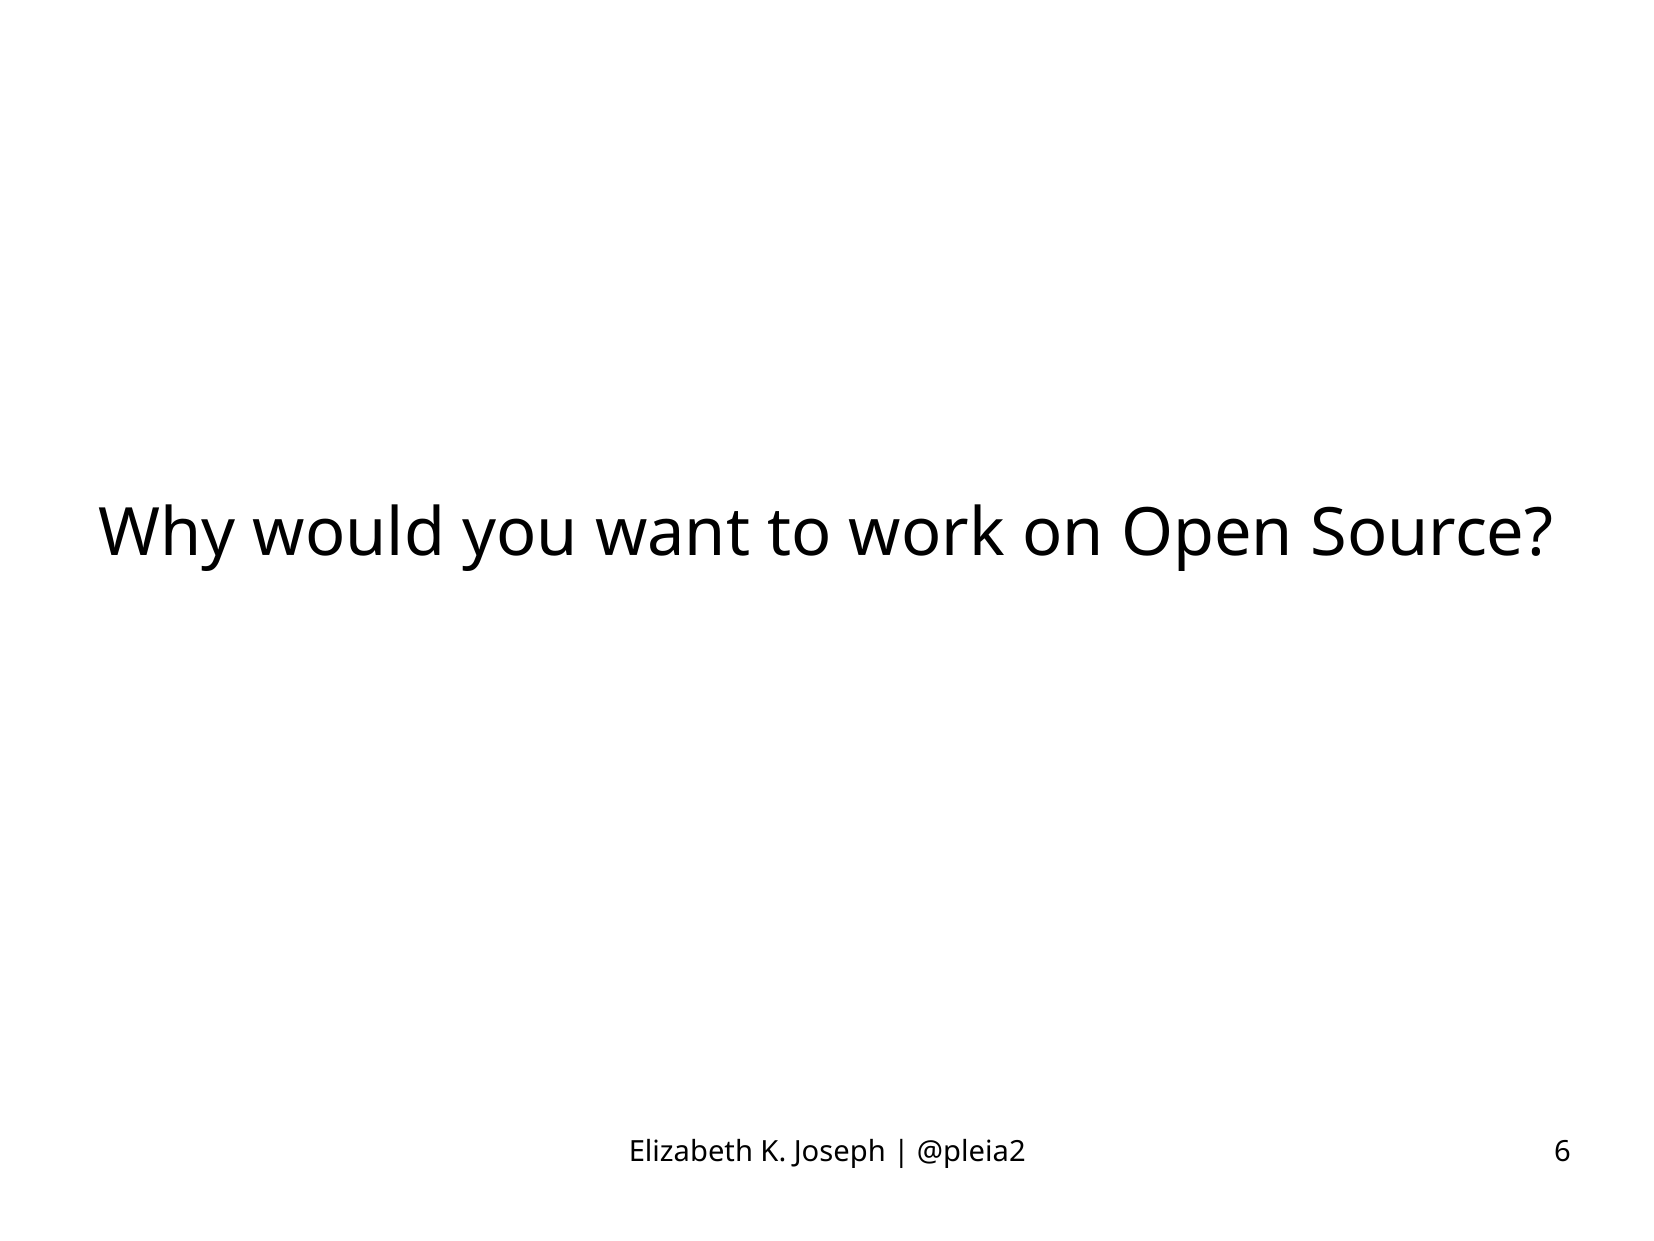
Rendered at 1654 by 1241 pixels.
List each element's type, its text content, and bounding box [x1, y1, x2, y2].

subtitle Why would you want to work on Open Source? [82, 49, 1571, 1010]
